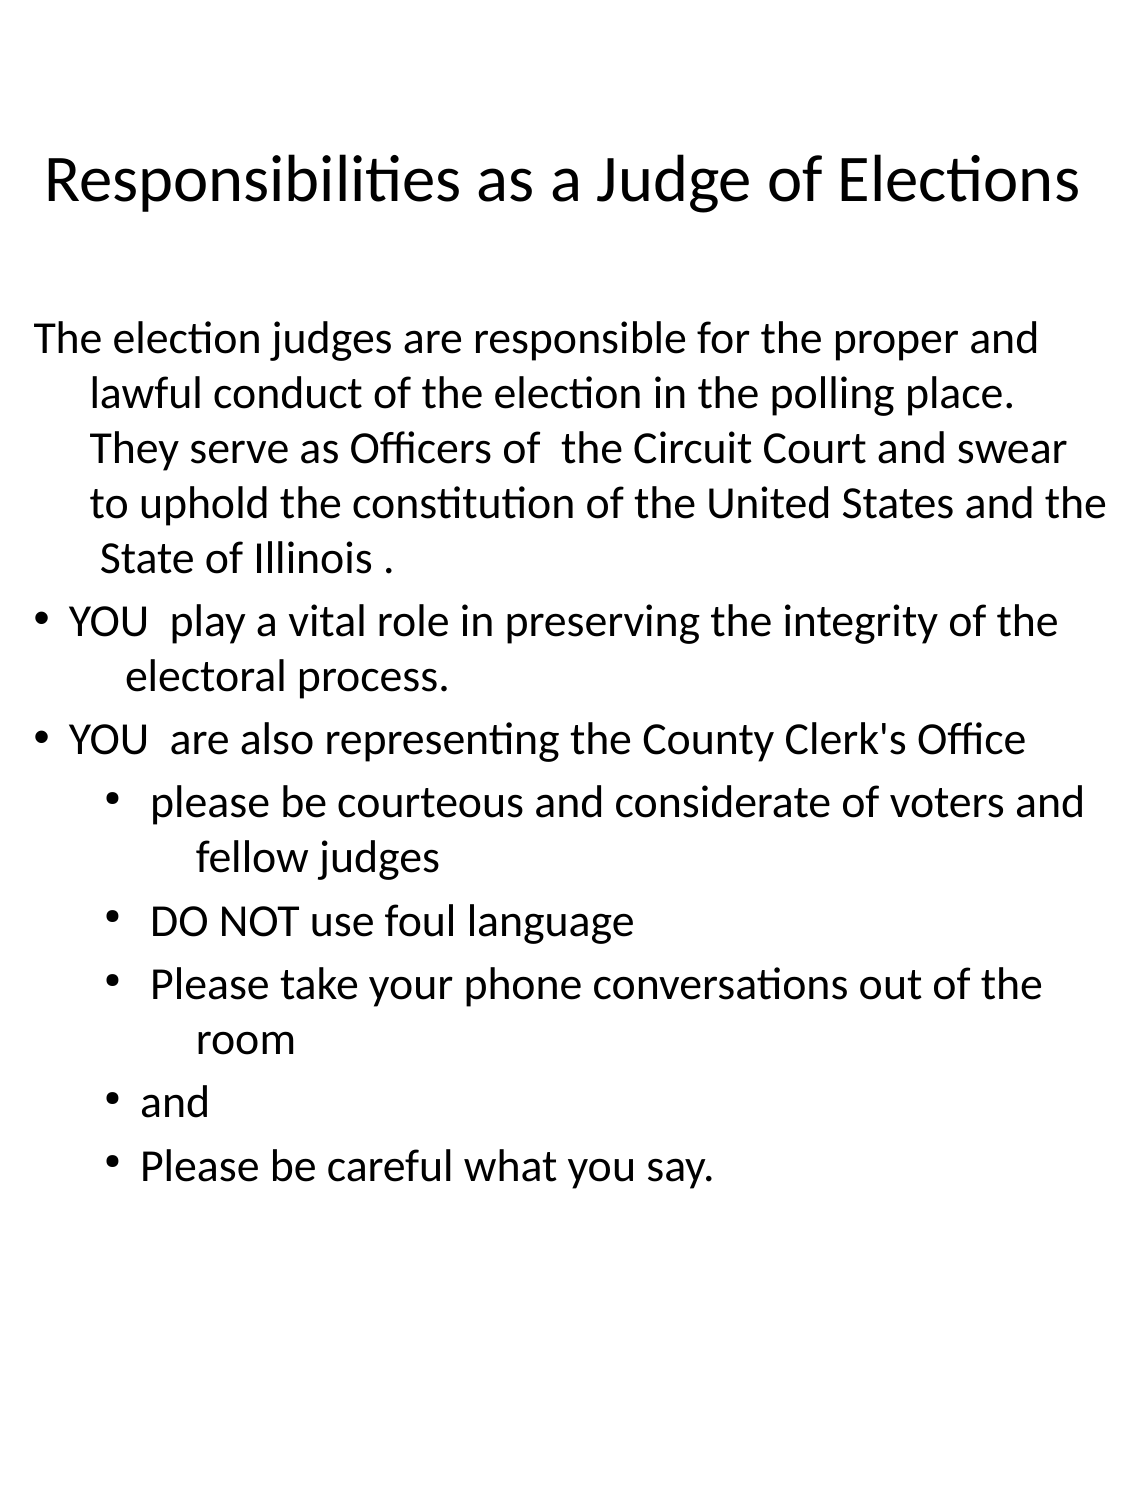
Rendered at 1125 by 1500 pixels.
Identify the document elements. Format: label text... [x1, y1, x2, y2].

text_box Responsibilities as a Judge of Elections [0, 86, 1125, 264]
text_box The election judges are responsible for the proper and lawful conduct of the election in the polling place. They serve as Officers of the Circuit Court and swear to uphold the constitution of the United States and the State of Illinois . YOU play a vital role in preserving the integrity of the electoral process. YOU are also representing the County Clerk's Office please be courteous and considerate of voters and fellow judges DO NOT use foul language Please take your phone conversations out of the room and Please be careful what you say. [18, 299, 1125, 1467]
